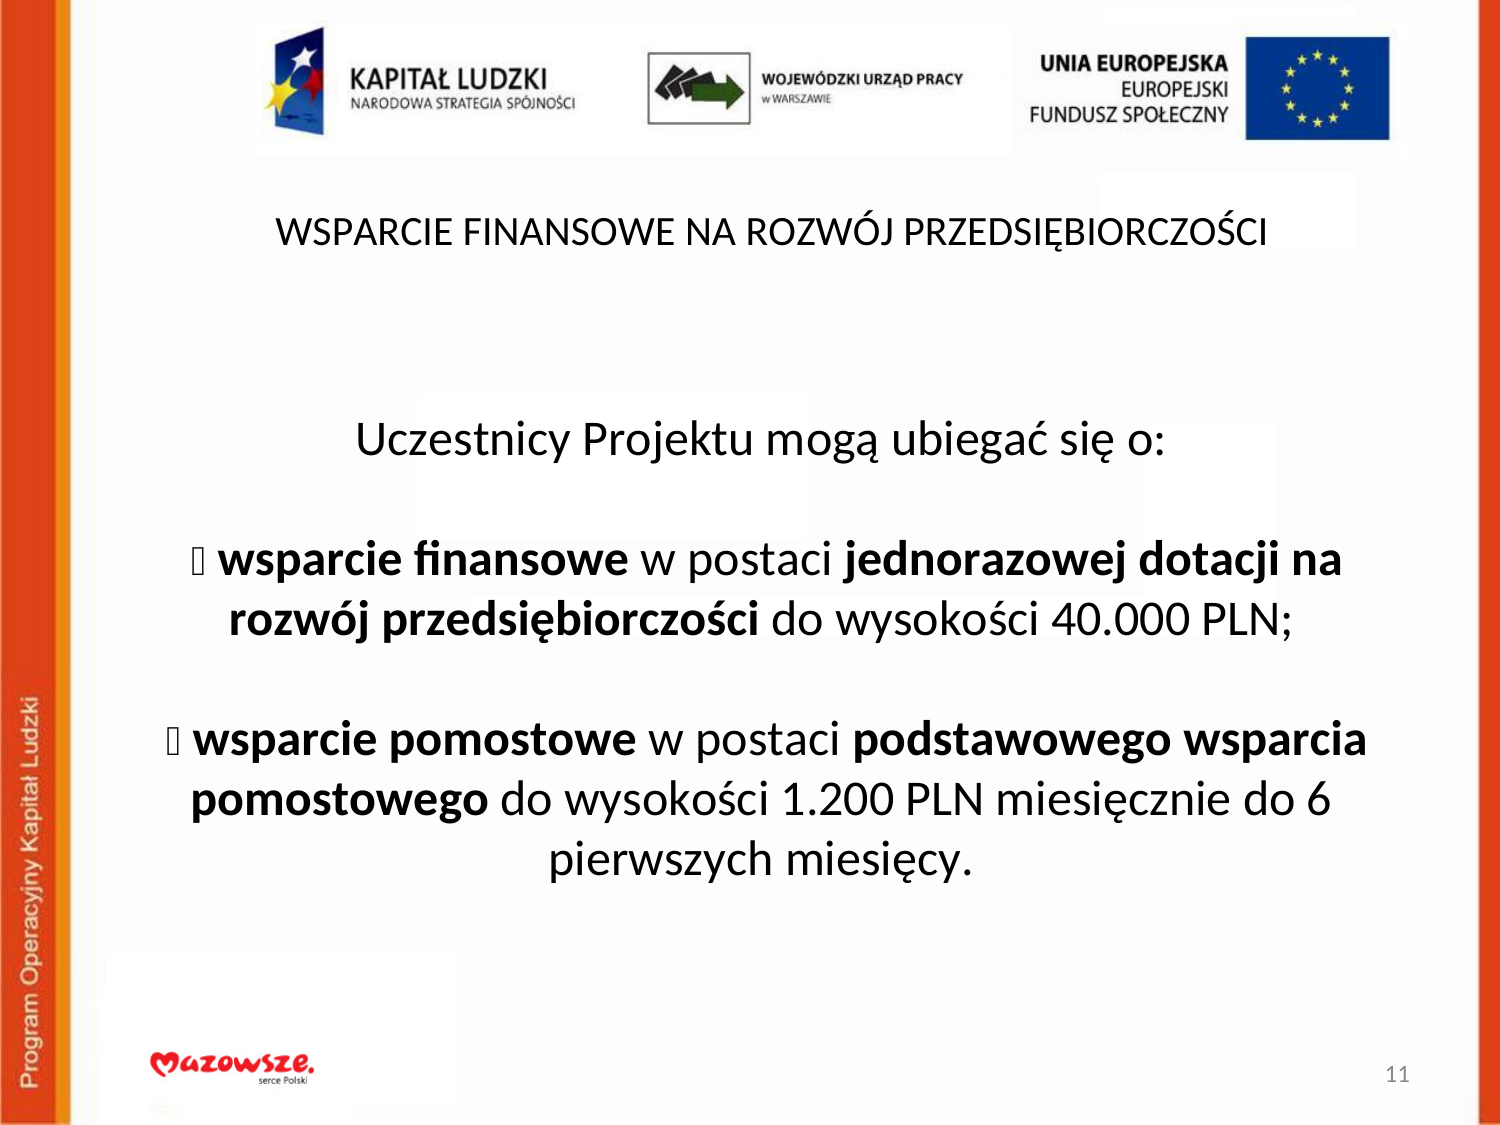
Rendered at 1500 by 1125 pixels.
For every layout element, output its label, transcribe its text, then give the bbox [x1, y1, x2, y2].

text_box <numer> [1074, 1042, 1426, 1103]
title Uczestnicy Projektu mogą ubiegać się o:  wsparcie finansowe w postaci jednorazowej dotacji na rozwój przedsiębiorczości do wysokości 40.000 PLN;  wsparcie pomostowe w postaci podstawowego wsparcia pomostowego do wysokości 1.200 PLN miesięcznie do 6 pierwszych miesięcy. [112, 278, 1411, 1012]
text_box WSPARCIE FINANSOWE NA ROZWÓJ PRZEDSIĘBIORCZOŚCI [194, 196, 1351, 256]
picture [0, 0, 1500, 1125]
